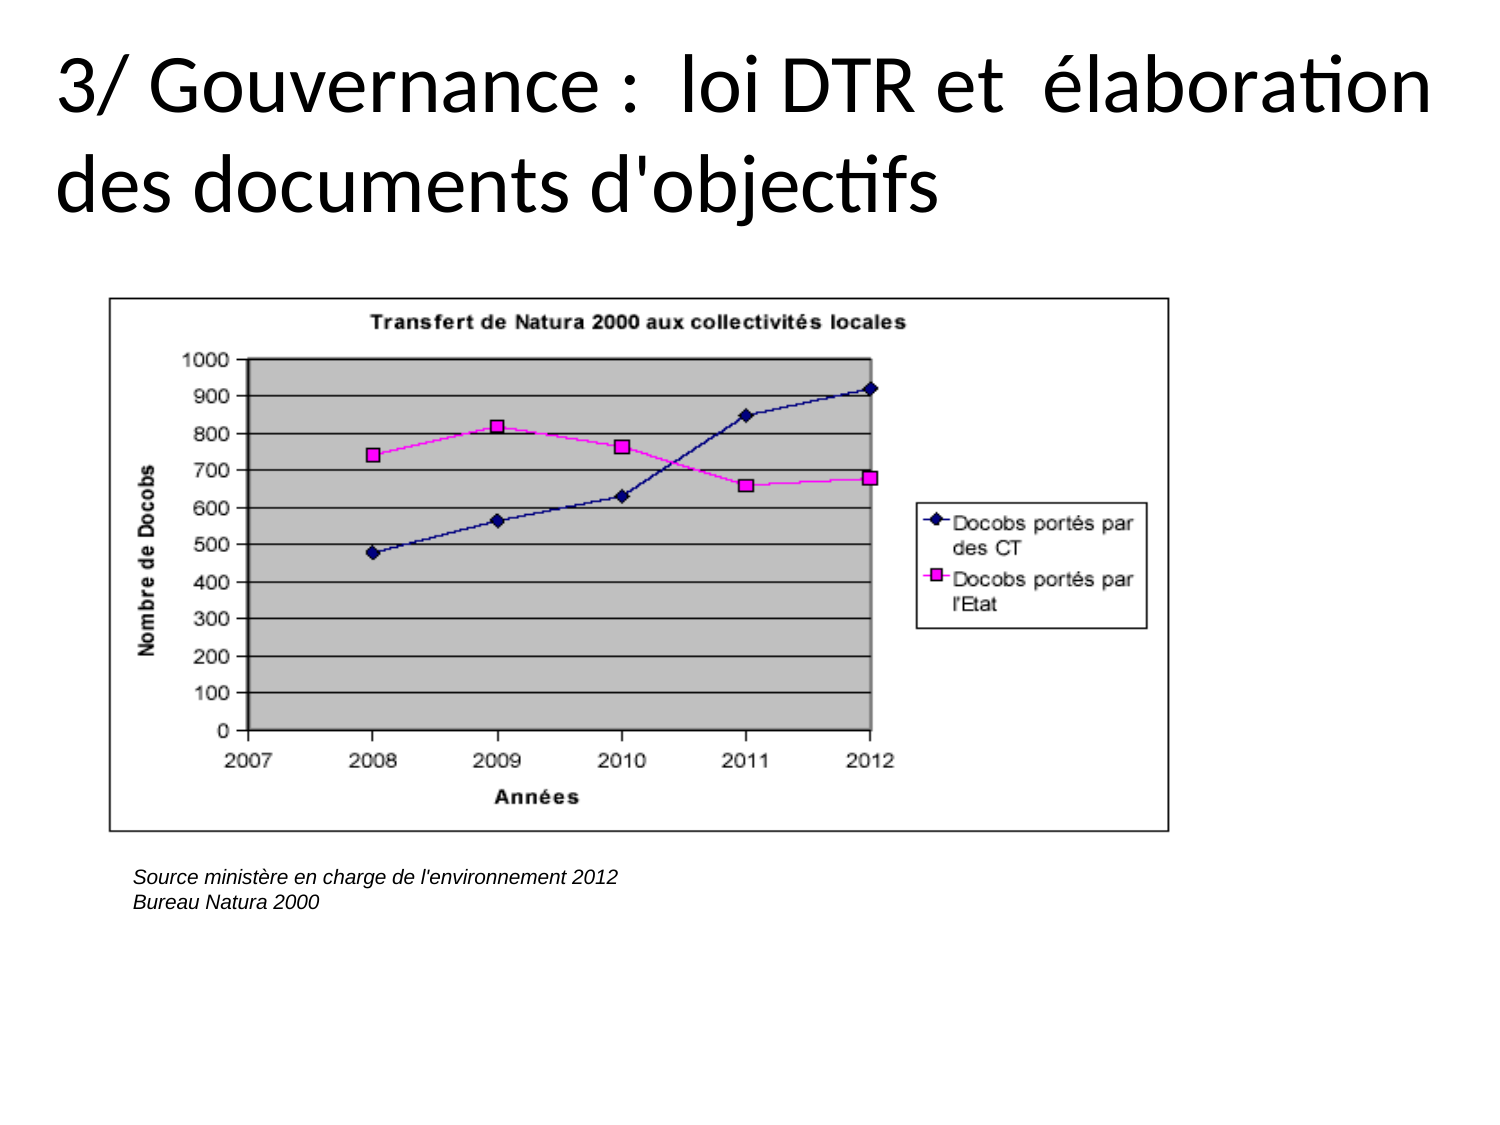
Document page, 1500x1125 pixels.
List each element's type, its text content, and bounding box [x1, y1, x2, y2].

title 3/ Gouvernance : loi DTR et élaboration des documents d'objectifs [41, 21, 1471, 257]
text_box Source ministère en charge de l'environnement 2012 Bureau Natura 2000 [118, 856, 739, 981]
picture [77, 265, 1211, 857]
